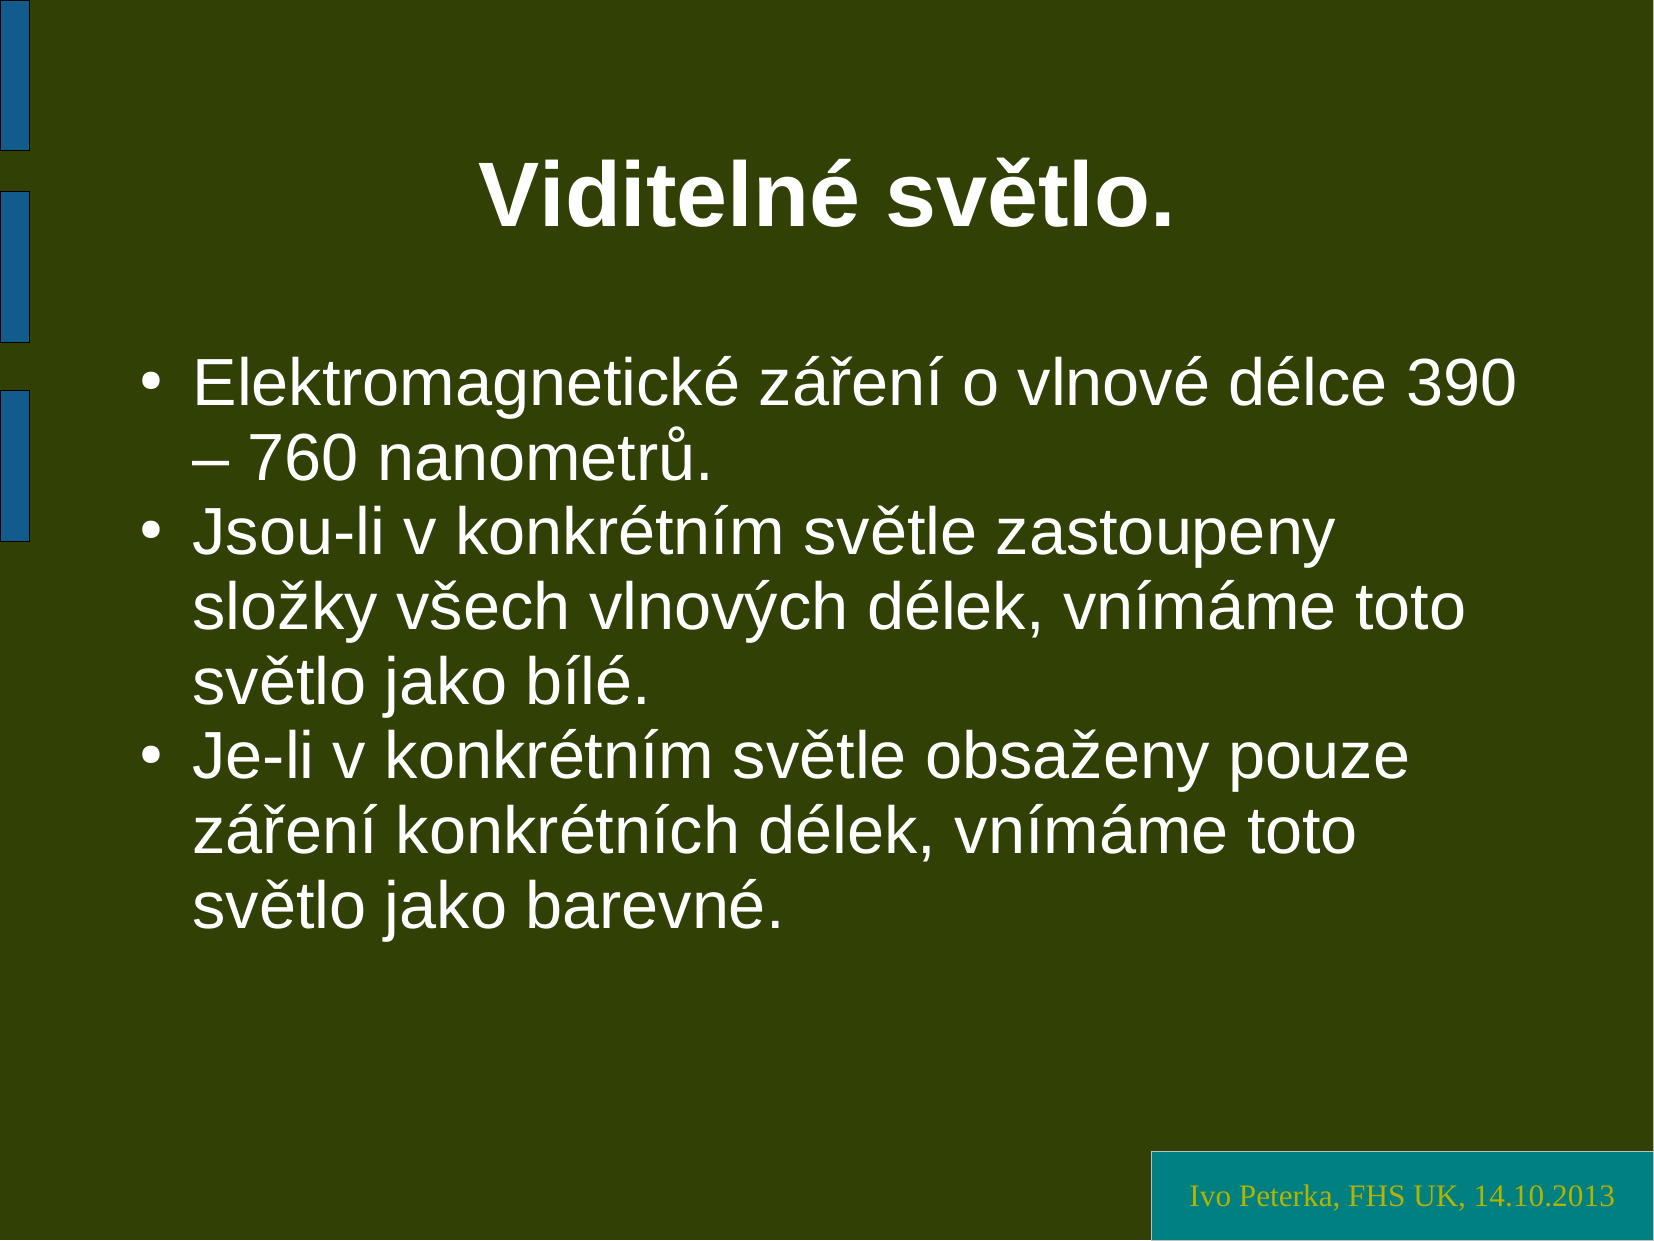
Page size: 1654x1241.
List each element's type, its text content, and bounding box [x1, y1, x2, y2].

title Viditelné světlo. [121, 91, 1534, 299]
list Elektromagnetické záření o vlnové délce 390 – 760 nanometrů. Jsou-li v konkrétním světle zastoupeny složky všech vlnových délek, vnímáme toto světlo jako bílé. Je-li v konkrétním světle obsaženy pouze záření konkrétních délek, vnímáme toto světlo jako barevné. [121, 344, 1534, 1112]
